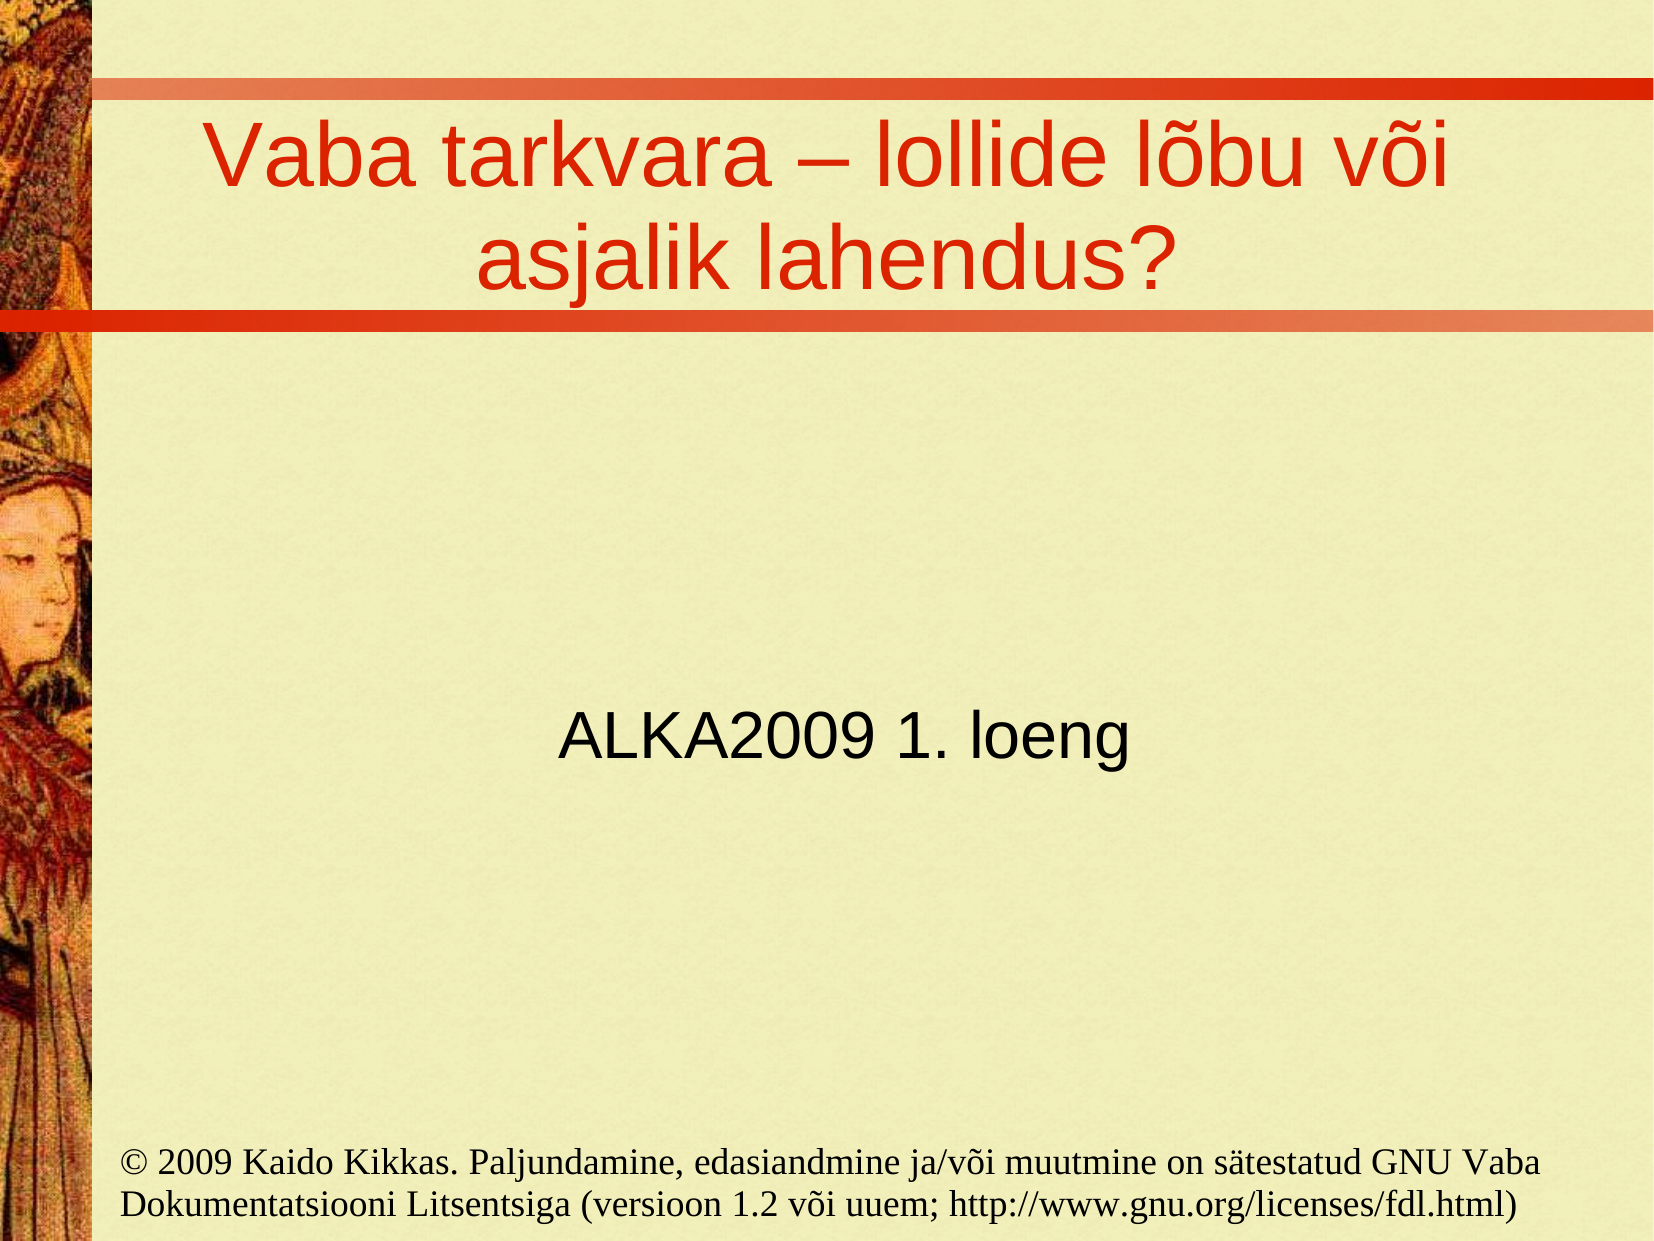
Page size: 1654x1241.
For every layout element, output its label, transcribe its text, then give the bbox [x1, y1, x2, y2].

subtitle ALKA2009 1. loeng [121, 344, 1534, 1127]
text_box © 2009 Kaido Kikkas. Paljundamine, edasiandmine ja/või muutmine on sätestatud GNU Vaba Dokumentatsiooni Litsentsiga (versioon 1.2 või uuem; http://www.gnu.org/licenses/fdl.html) [119, 1141, 1654, 1233]
picture [0, 332, 1654, 1241]
picture [0, 0, 1654, 310]
title Vaba tarkvara – lollide lõbu või asjalik lahendus? [121, 102, 1534, 311]
